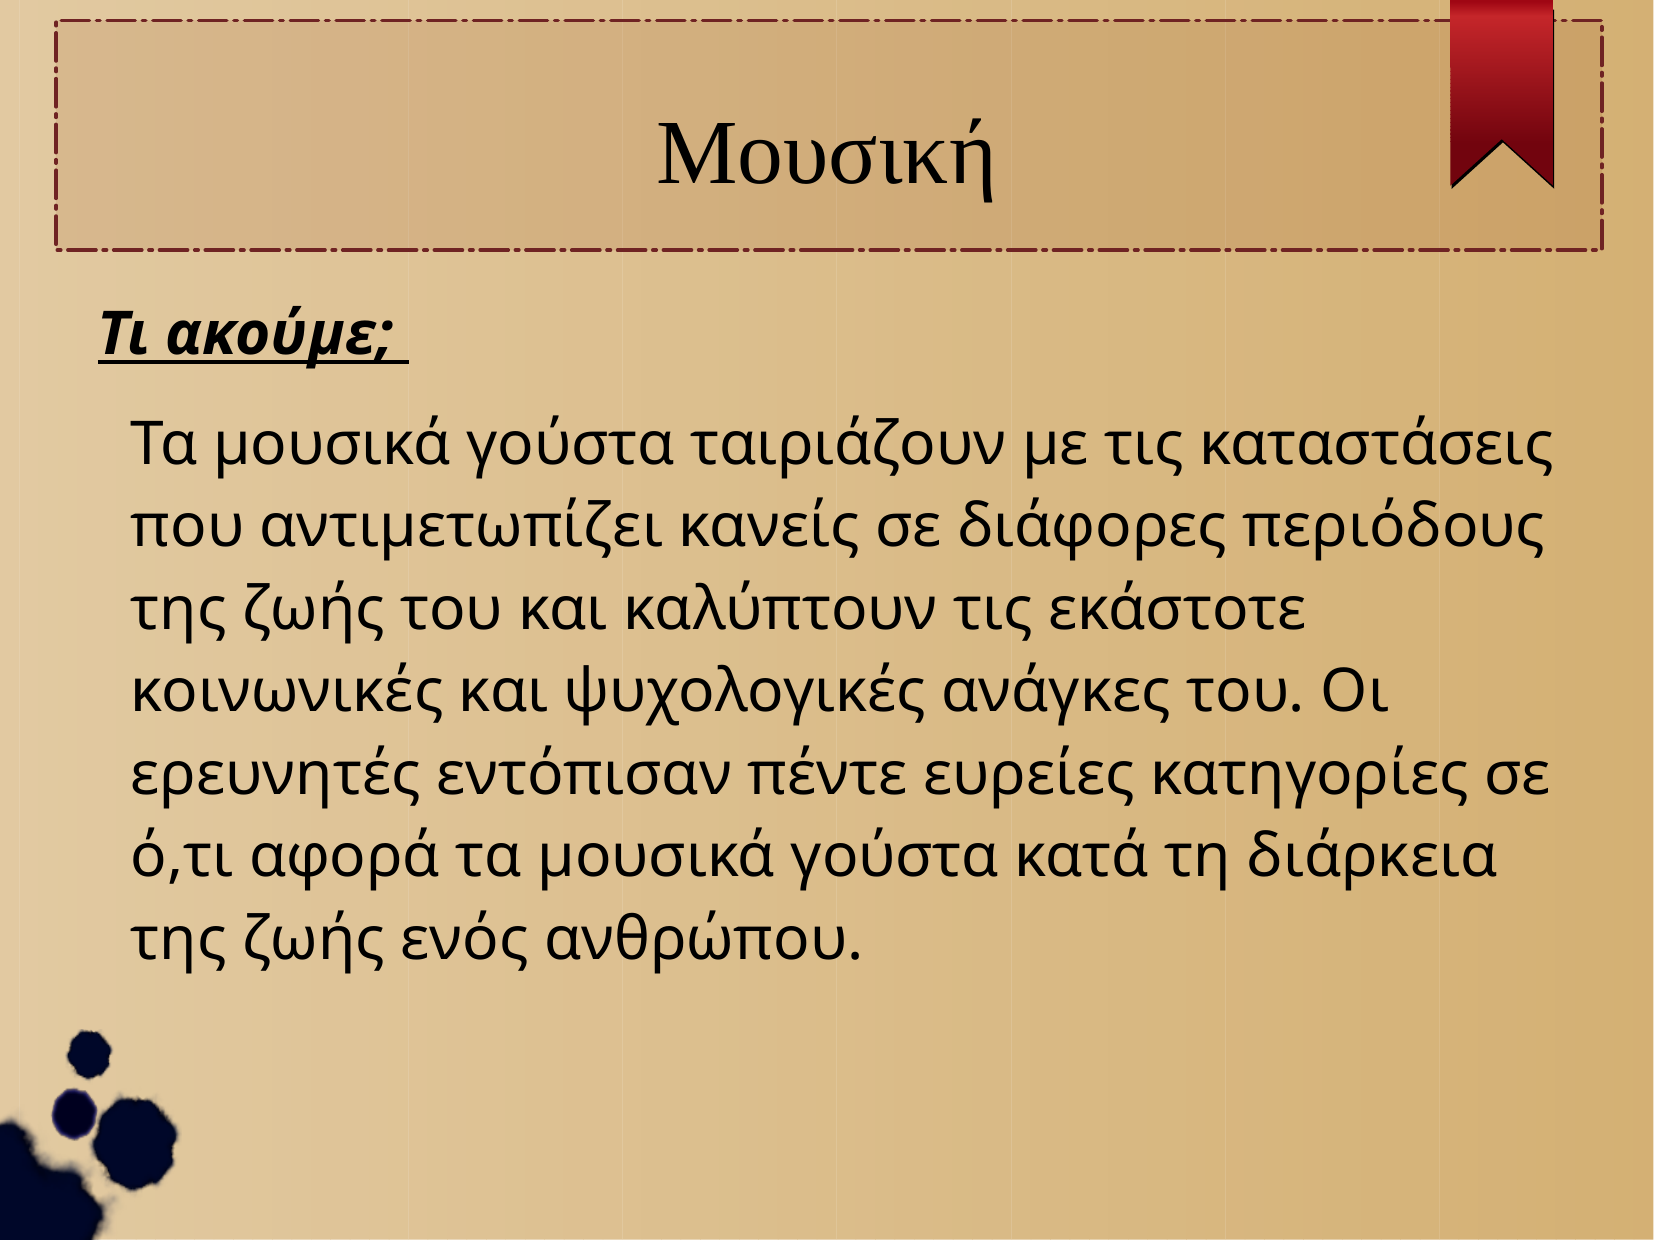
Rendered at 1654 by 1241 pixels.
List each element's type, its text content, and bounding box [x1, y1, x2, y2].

title Μουσική [82, 49, 1571, 257]
list Τι ακούμε; Τα μουσικά γούστα ταιριάζουν με τις καταστάσεις που αντιμετωπίζει κανείς σε διάφορες περιόδους της ζωής του και καλύπτουν τις εκάστοτε κοινωνικές και ψυχολογικές ανάγκες του. Οι ερευνητές εντόπισαν πέντε ευρείες κατηγορίες σε ό,τι αφορά τα μουσικά γούστα κατά τη διάρκεια της ζωής ενός ανθρώπου. [82, 290, 1571, 1040]
